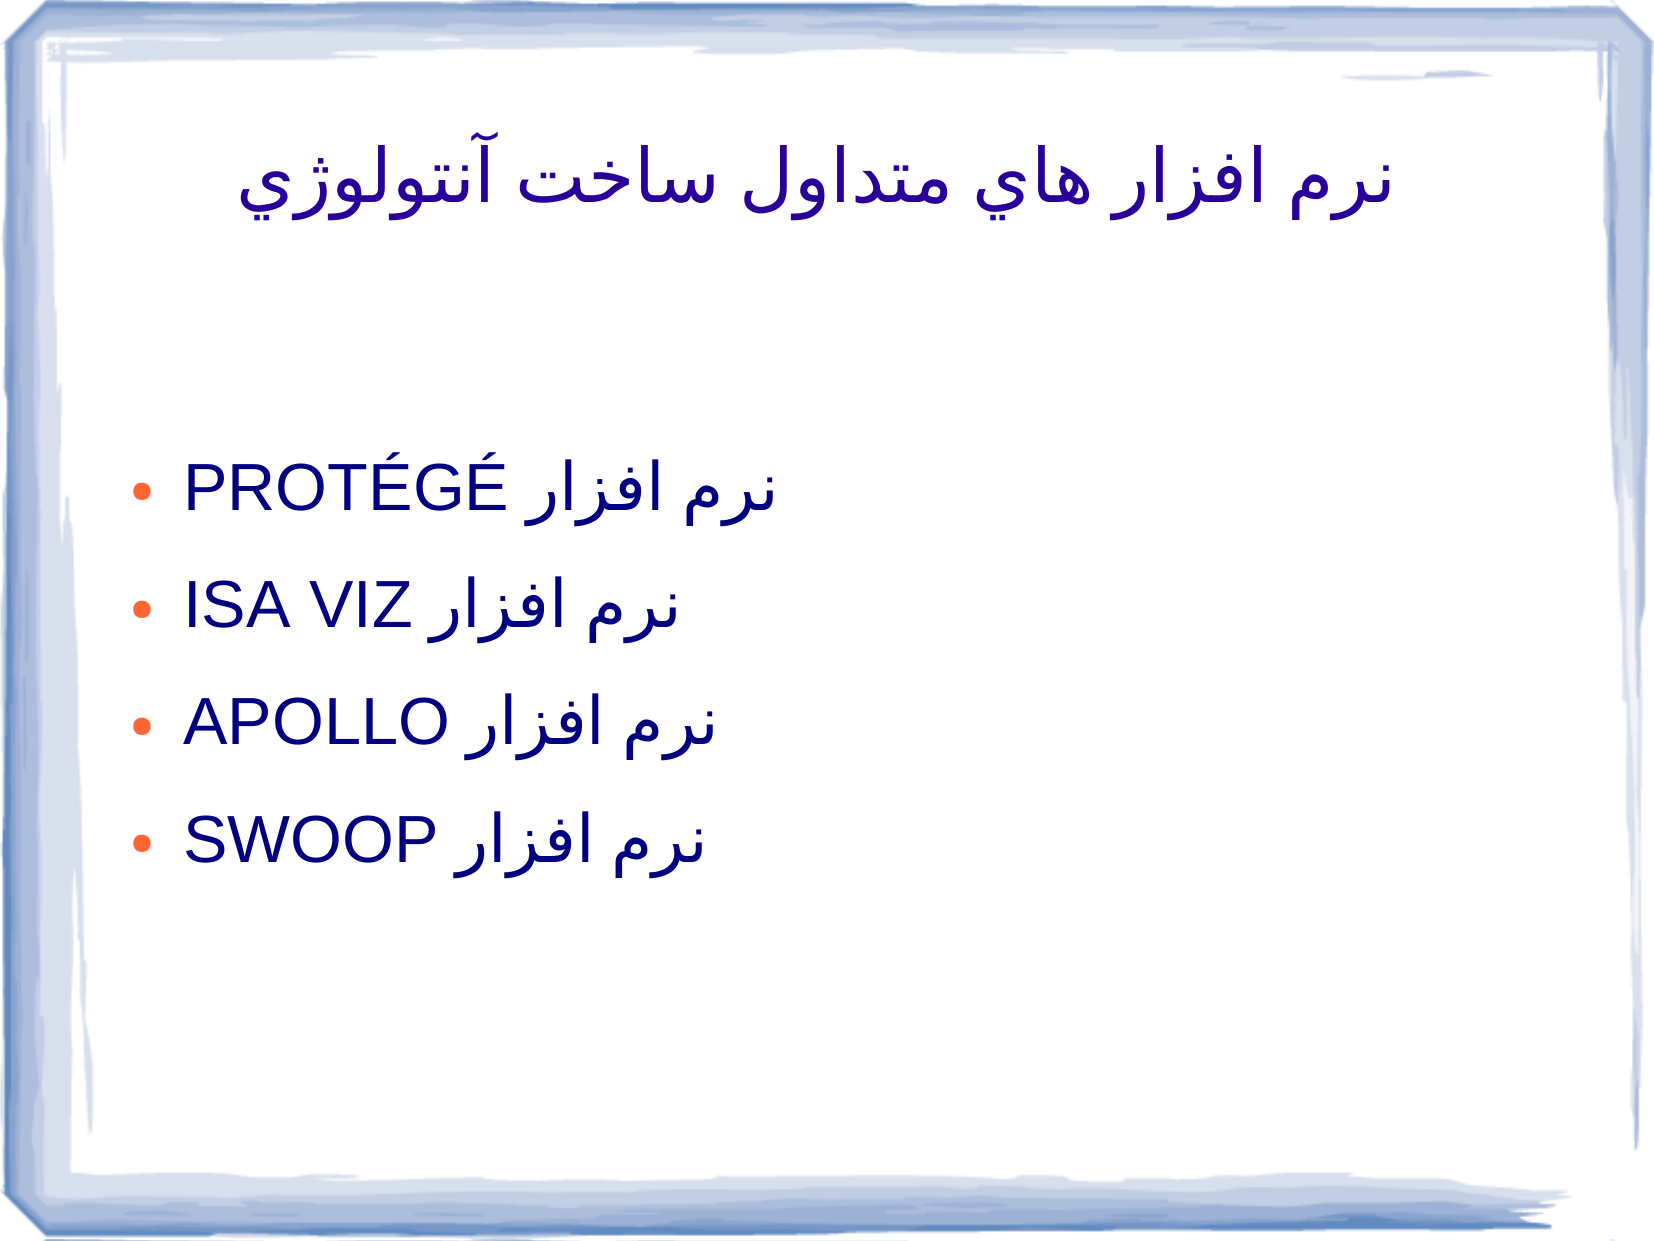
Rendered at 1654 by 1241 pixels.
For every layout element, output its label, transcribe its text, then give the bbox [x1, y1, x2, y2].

picture [0, 0, 1654, 1241]
title ‫ نرم افزار هاي متداول ساخت آنتولوژي‬ [82, 133, 1571, 348]
list ‫ نرم افزار ‪PROTÉGÉ‬‬ ‫ نرم افزار ‪ISA VIZ‬‬ ‫ نرم افزار ‪APOLLO‬‬ ‫ نرم افزار ‪SWOOP‬‬ [112, 450, 1566, 1129]
